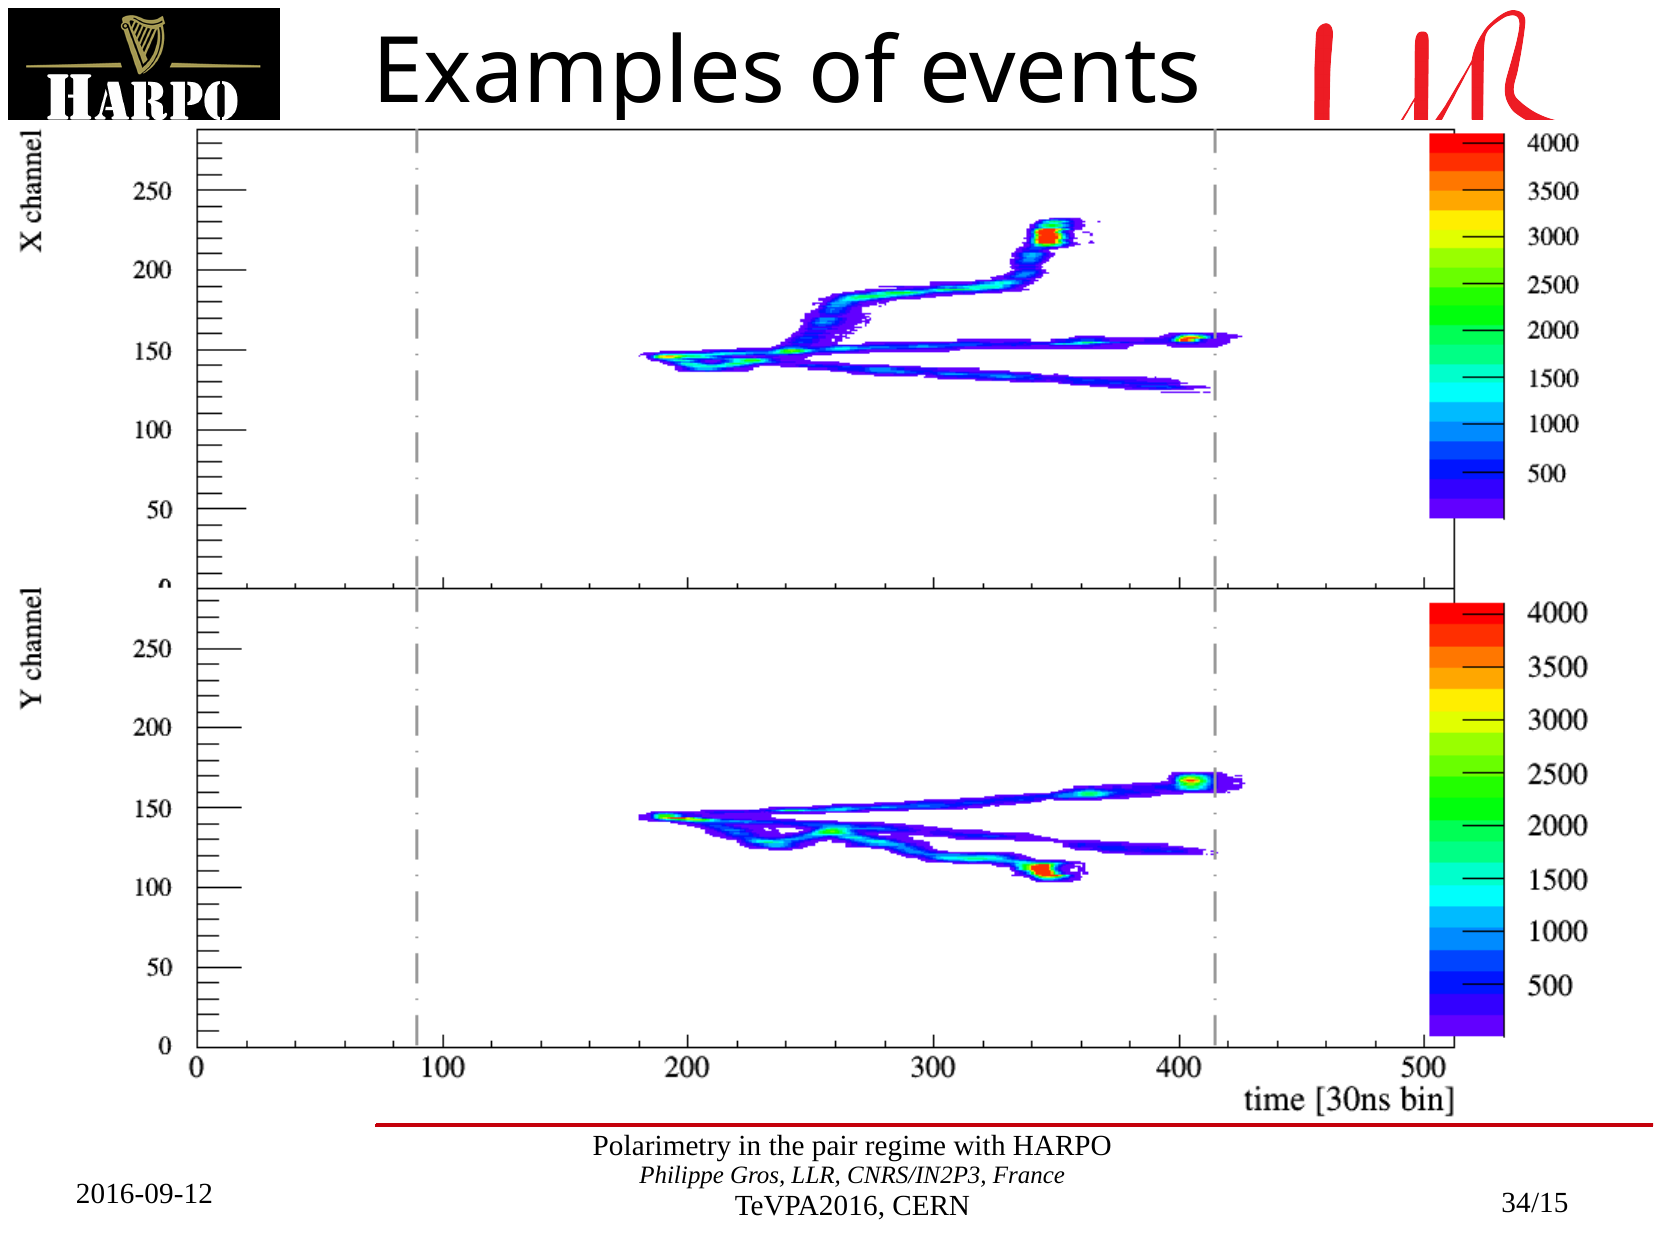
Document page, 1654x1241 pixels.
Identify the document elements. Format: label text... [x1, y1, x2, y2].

picture [0, 8, 1653, 1119]
title Examples of events 13 Energy points, 1.74 to 74 MeV [284, 15, 1290, 120]
